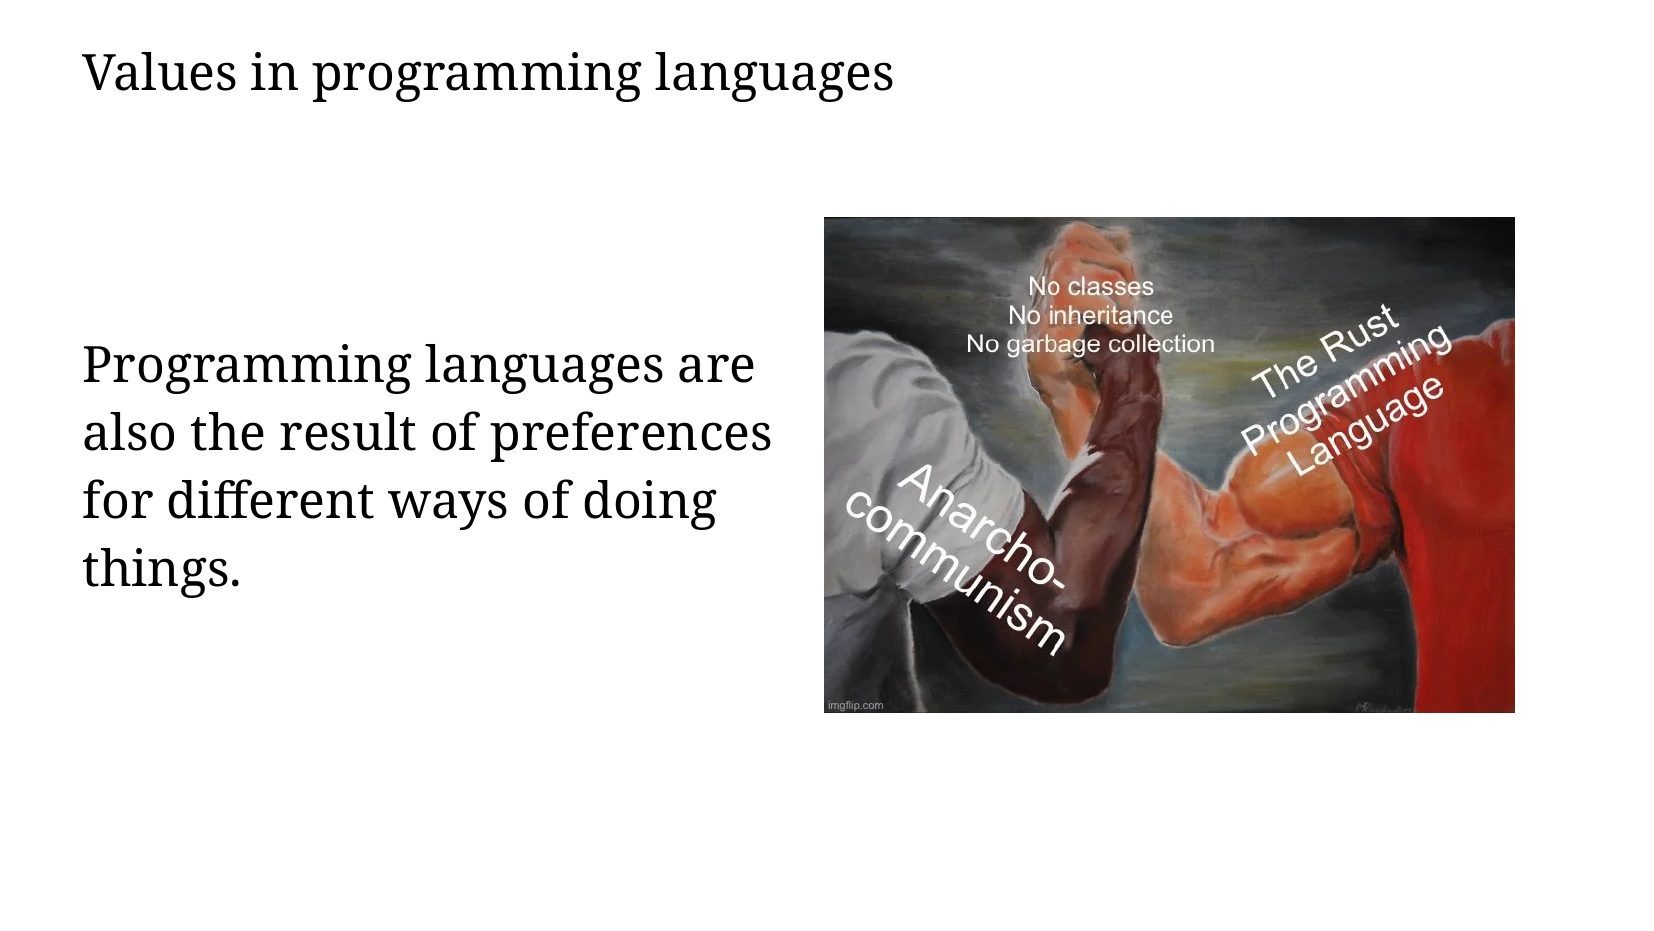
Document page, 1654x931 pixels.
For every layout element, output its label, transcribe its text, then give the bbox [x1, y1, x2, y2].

list Programming languages are also the result of preferences for different ways of doing things. [82, 217, 788, 713]
picture [824, 217, 1515, 713]
title Values in programming languages [82, 37, 1571, 193]
